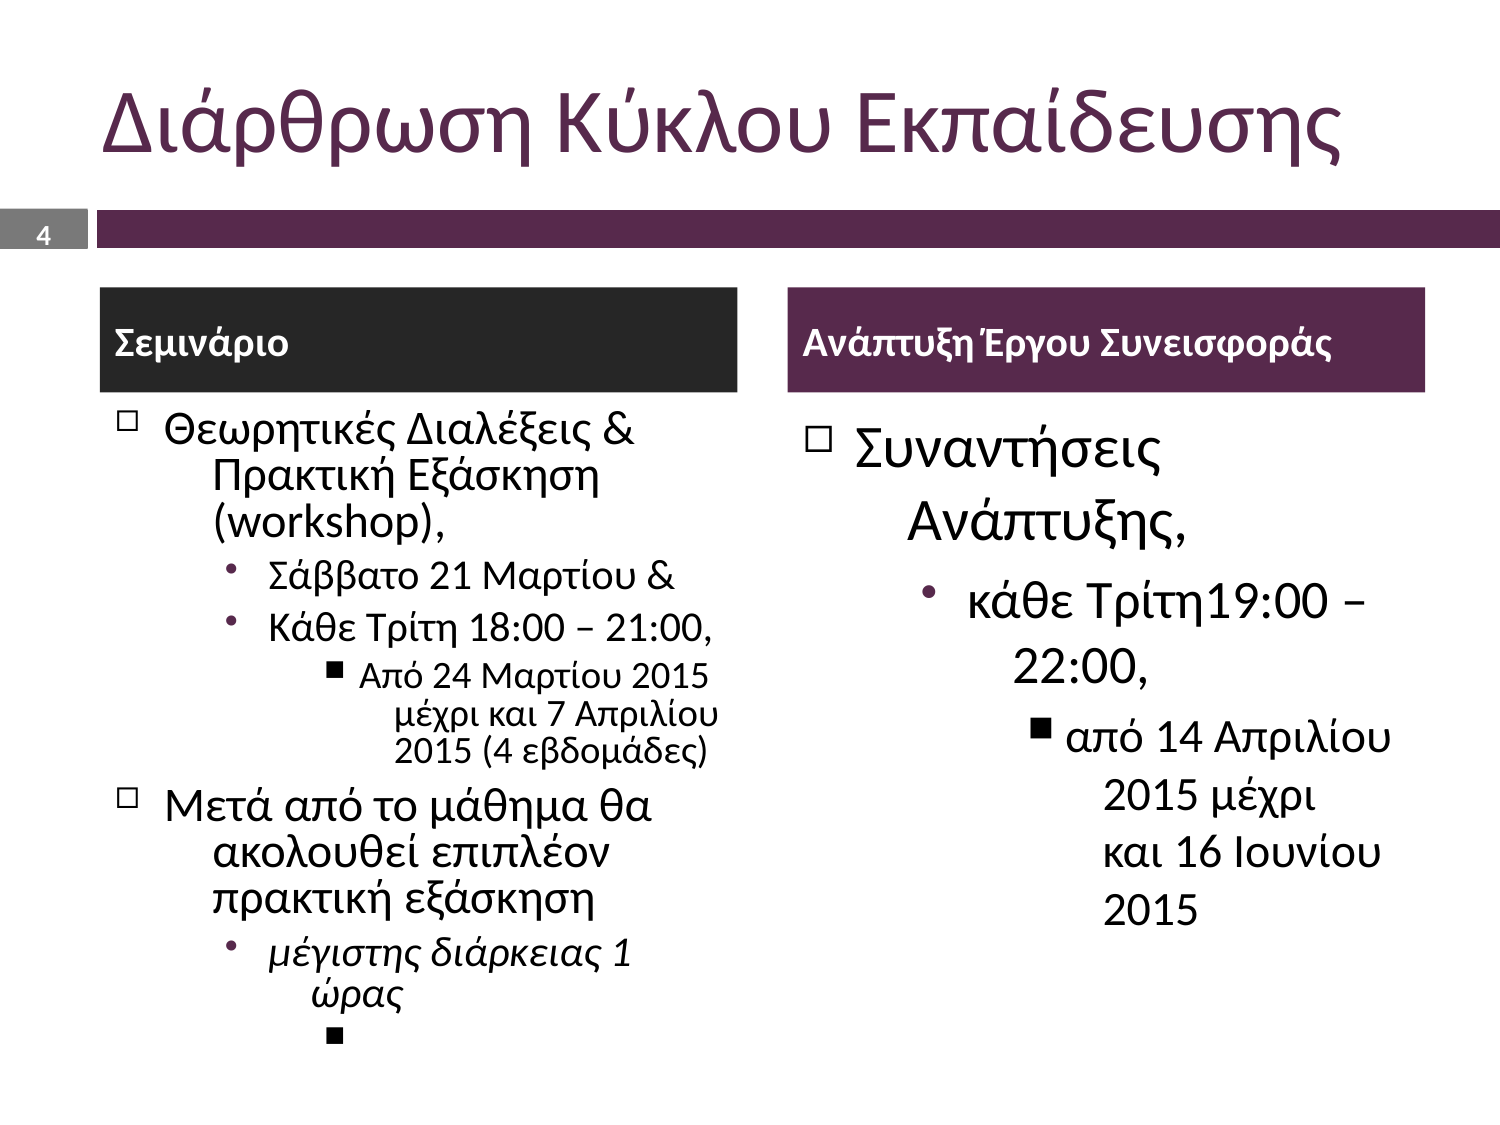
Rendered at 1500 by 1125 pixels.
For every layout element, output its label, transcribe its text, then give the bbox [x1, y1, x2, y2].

list Ανάπτυξη Έργου Συνεισφοράς [787, 287, 1426, 393]
title Διάρθρωση Κύκλου Εκπαίδευσης [87, 44, 1426, 188]
list Θεωρητικές Διαλέξεις & Πρακτική Εξάσκηση (workshop), Σάββατο 21 Μαρτίου & Κάθε Τρίτη 18:00 – 21:00, Από 24 Μαρτίου 2015 μέχρι και 7 Απριλίου 2015 (4 εβδομάδες) Μετά από το μάθημα θα ακολουθεί επιπλέον πρακτική εξάσκηση μέγιστης διάρκειας 1 ώρας [99, 399, 738, 1083]
list Συναντήσεις Ανάπτυξης, κάθε Τρίτη19:00 – 22:00, από 14 Απριλίου 2015 μέχρι και 16 Ιουνίου 2015 [787, 399, 1426, 988]
list Σεμινάριο [99, 287, 738, 393]
text_box [0, 208, 88, 249]
